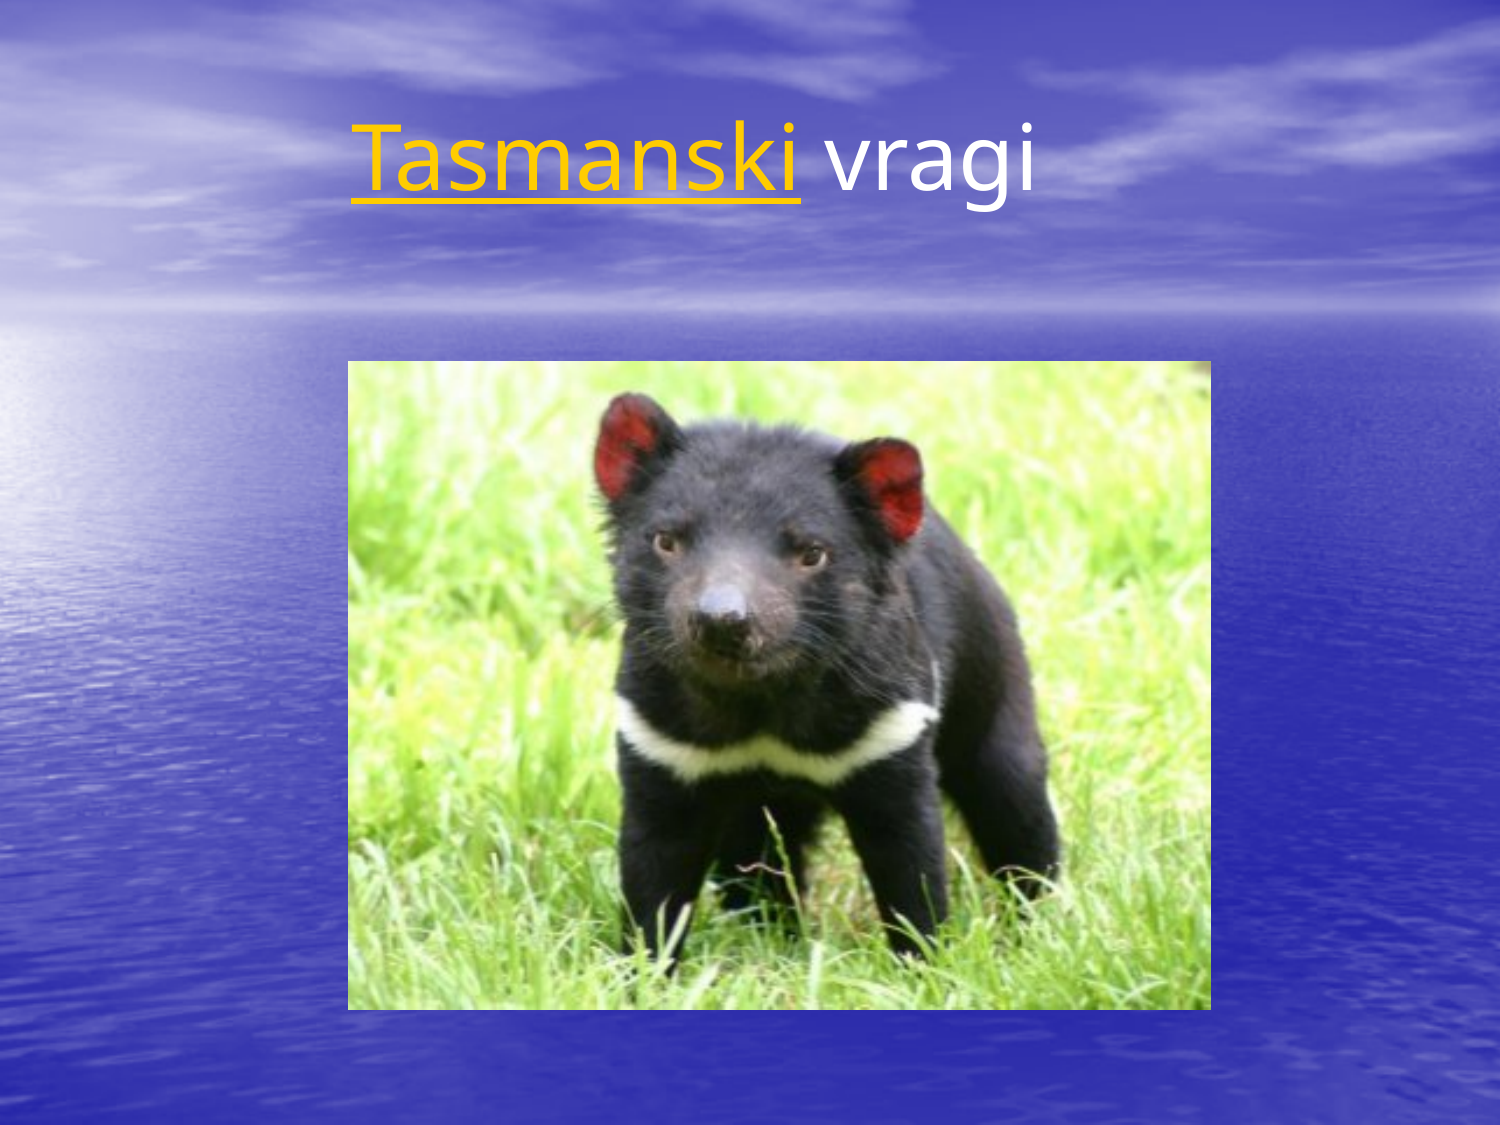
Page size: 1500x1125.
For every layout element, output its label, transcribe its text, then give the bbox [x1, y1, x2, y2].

picture [0, 0, 1500, 1125]
title Tasmanski vragi [75, 47, 1425, 275]
